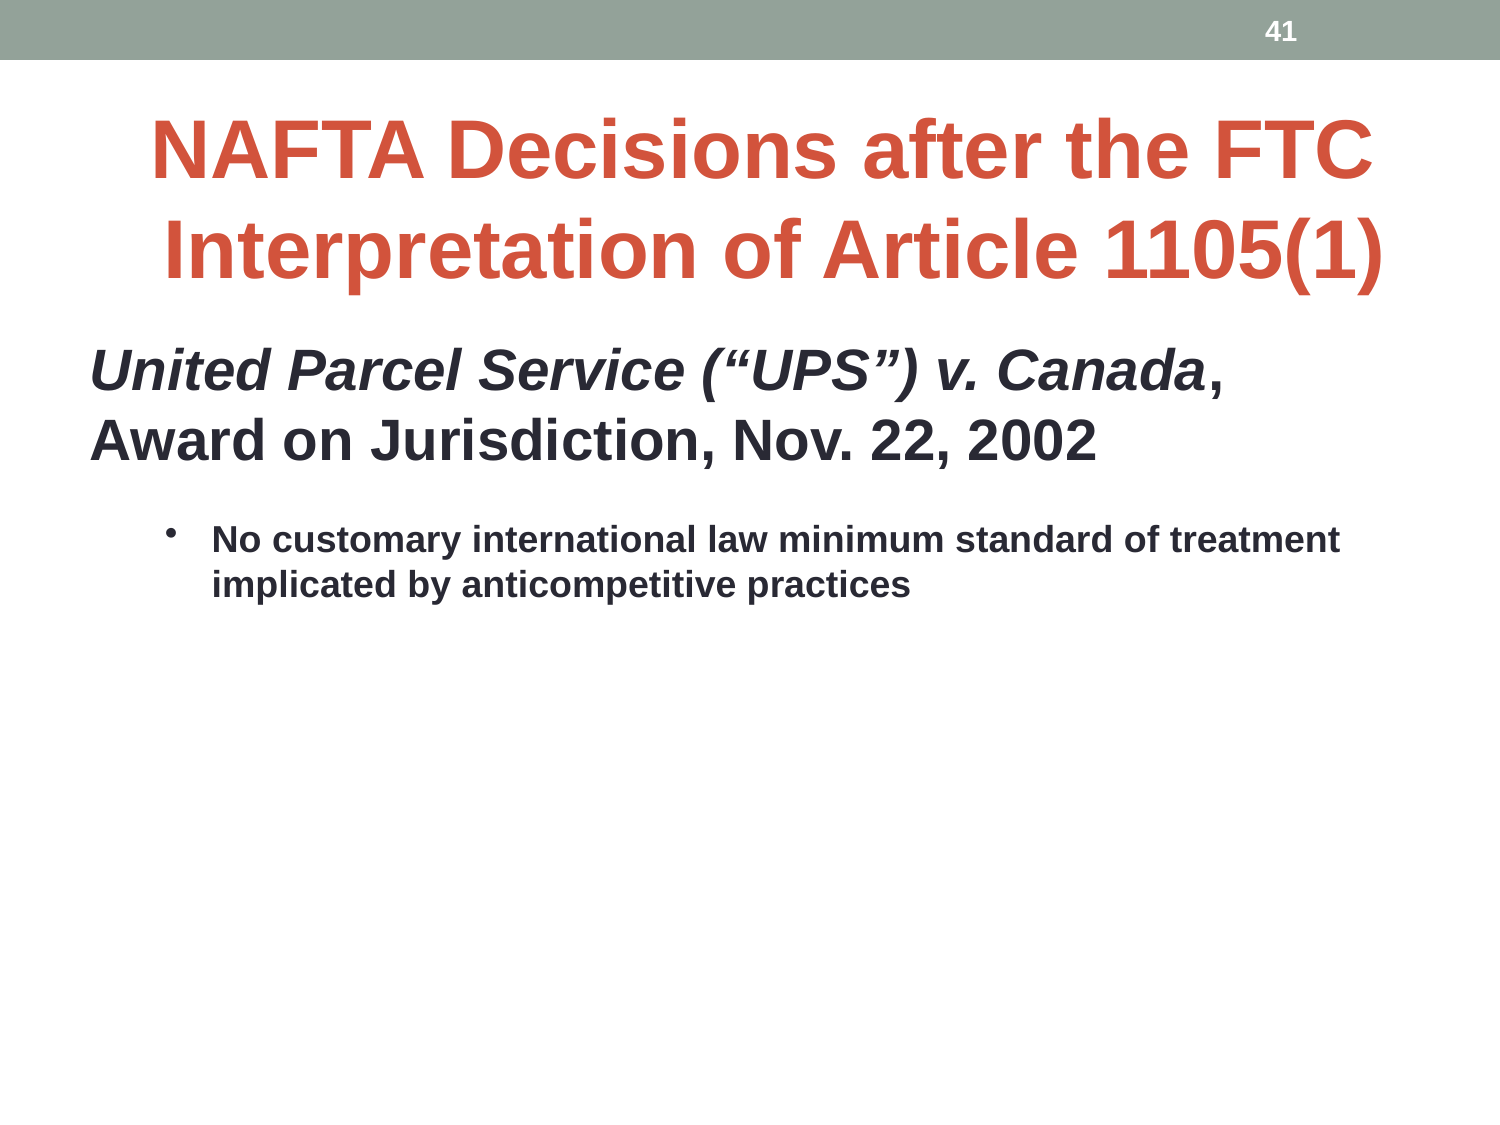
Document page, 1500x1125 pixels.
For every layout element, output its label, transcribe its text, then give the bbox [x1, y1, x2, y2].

text_box United Parcel Service (“UPS”) v. Canada, Award on Jurisdiction, Nov. 22, 2002 No customary international law minimum standard of treatment implicated by anticompetitive practices [74, 324, 1425, 1006]
slide_number <編號> [1250, 3, 1425, 57]
text_box NAFTA Decisions after the FTC Interpretation of Article 1105(1) [125, 87, 1425, 213]
